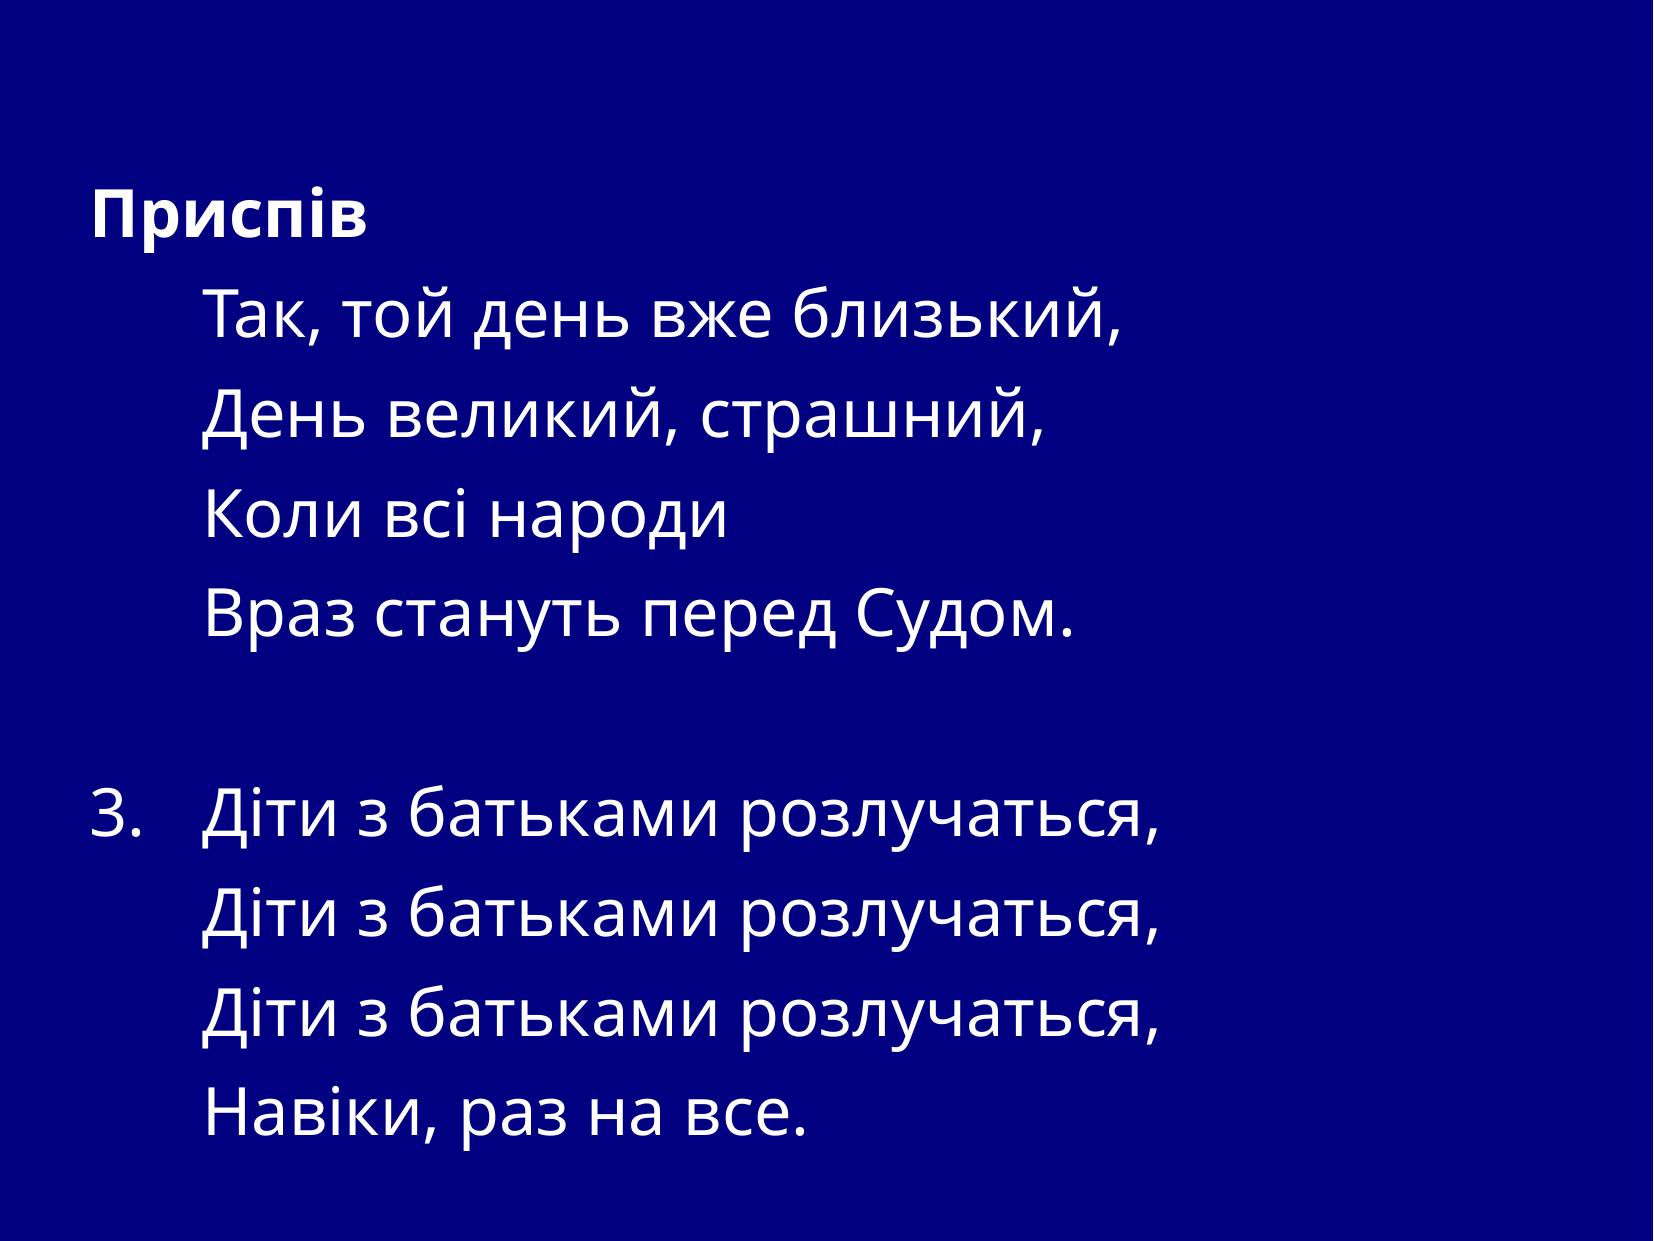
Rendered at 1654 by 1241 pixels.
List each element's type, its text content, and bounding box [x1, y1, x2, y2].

text_box Приспів Так, той день вже близький, День великий, страшний, Коли всі народи Враз стануть перед Судом. 3. Діти з батьками розлучаться, Діти з батьками розлучаться, Діти з батьками розлучаться, Навіки, раз на все. [75, 150, 1576, 1163]
